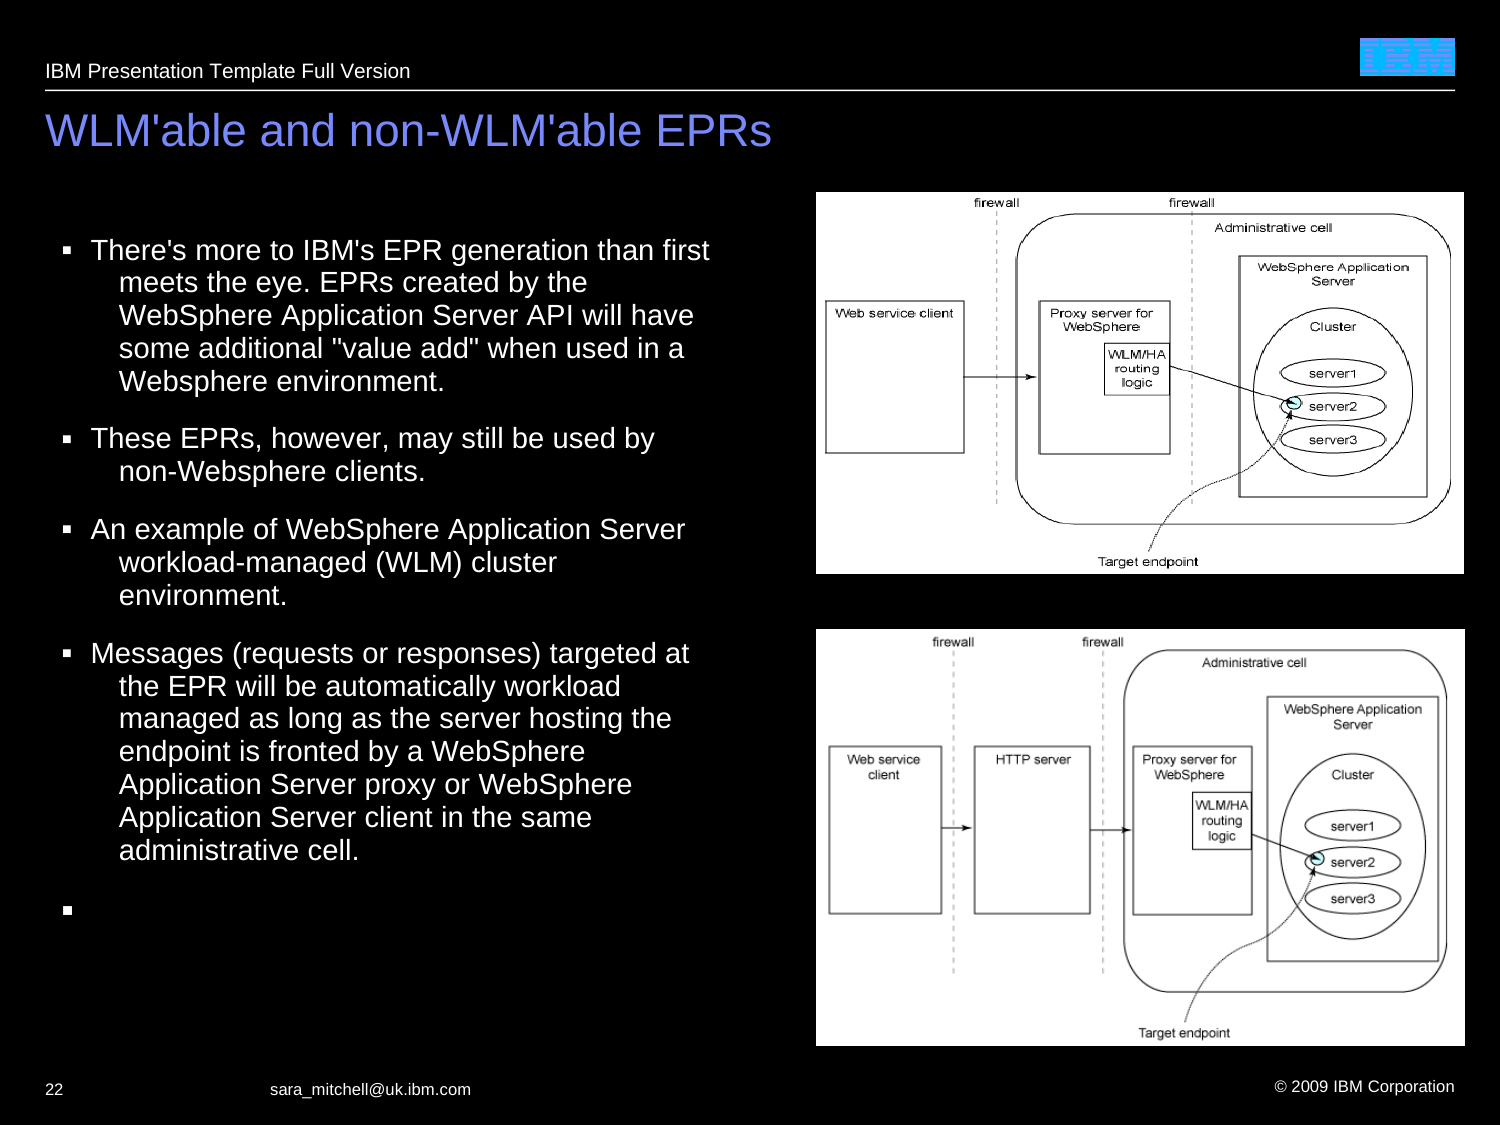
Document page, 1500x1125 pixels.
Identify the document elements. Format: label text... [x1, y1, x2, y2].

title WLM'able and non-WLM'able EPRs [30, 97, 1456, 218]
text_box IBM Presentation Template Full Version [30, 37, 1306, 83]
picture [815, 628, 1466, 1047]
list There's more to IBM's EPR generation than first meets the eye. EPRs created by the WebSphere Application Server API will have some additional "value add" when used in a Websphere environment. These EPRs, however, may still be used by non-Websphere clients. An example of WebSphere Application Server workload-managed (WLM) cluster environment. Messages (requests or responses) targeted at the EPR will be automatically workload managed as long as the server hosting the endpoint is fronted by a WebSphere Application Server proxy or WebSphere Application Server client in the same administrative cell. [47, 225, 736, 1045]
picture [815, 191, 1465, 575]
